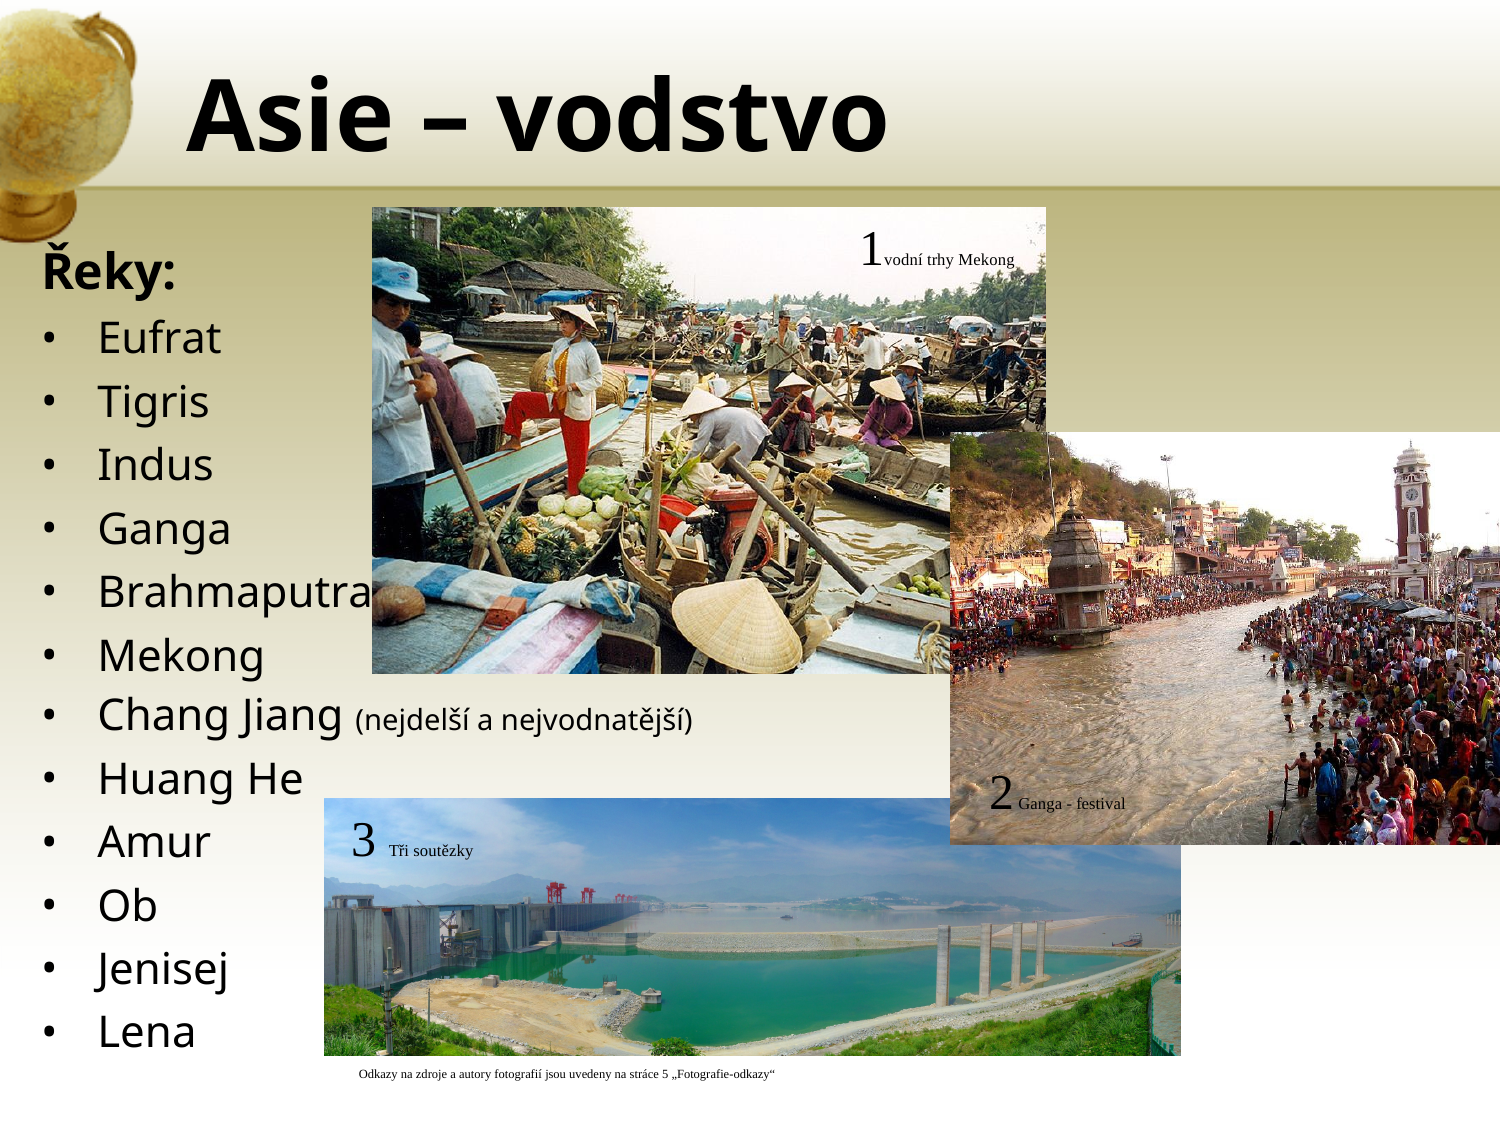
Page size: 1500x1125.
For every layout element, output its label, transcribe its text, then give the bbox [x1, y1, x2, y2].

title Asie – vodstvo [171, 36, 1436, 179]
text_box Odkazy na zdroje a autory fotografií jsou uvedeny na stráce 5 „Fotografie-odkazy“ [324, 1058, 810, 1090]
text_box 1vodní trhy Mekong [844, 207, 1034, 284]
text_box 3 Tři soutězky [336, 798, 526, 875]
text_box 2 Ganga - festival [974, 751, 1164, 827]
picture [0, 0, 1500, 1125]
list Řeky: Eufrat Tigris Indus Ganga Brahmaputra Mekong Chang Jiang (nejdelší a nejvodnatější) Huang He Amur Ob Jenisej Lena [41, 231, 697, 1125]
